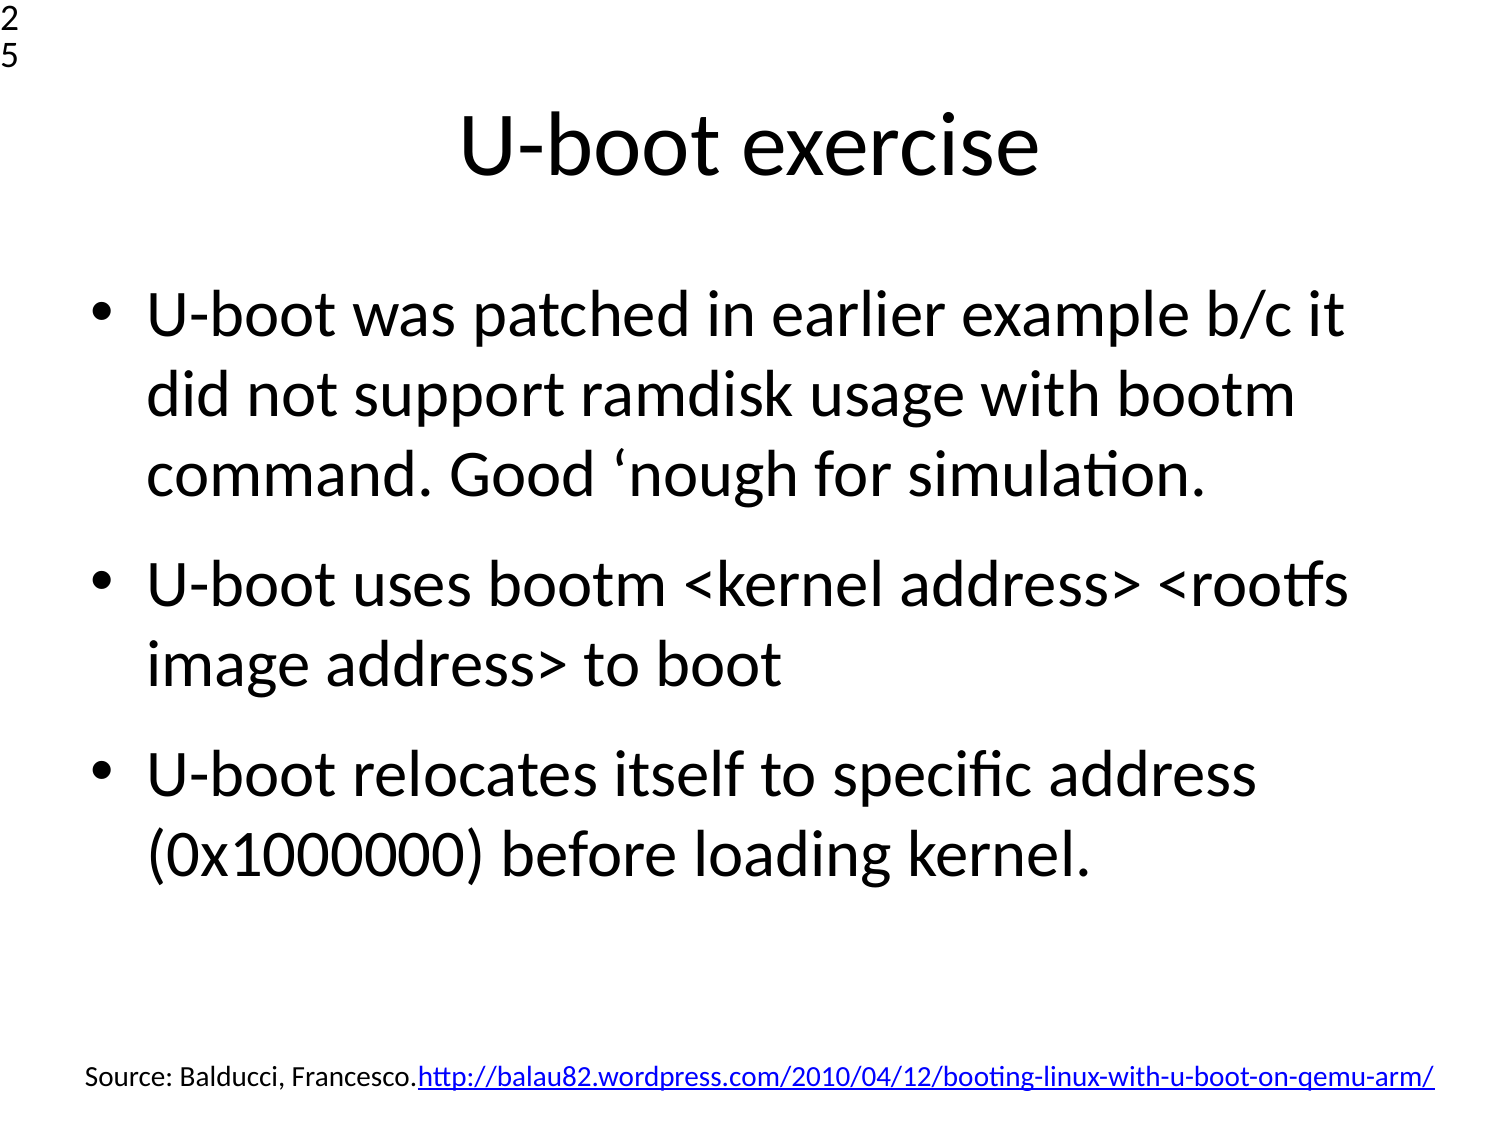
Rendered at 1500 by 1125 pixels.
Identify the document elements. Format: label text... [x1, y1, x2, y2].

title U-boot exercise [75, 45, 1425, 233]
text_box Source: Balducci, Francesco.http://balau82.wordpress.com/2010/04/12/booting-linux-with-u-boot-on-qemu-arm/ [70, 1049, 1450, 1100]
list U-boot was patched in earlier example b/c it did not support ramdisk usage with bootm command. Good ‘nough for simulation. U-boot uses bootm <kernel address> <rootfs image address> to boot U-boot relocates itself to specific address (0x1000000) before loading kernel. [75, 262, 1425, 1005]
